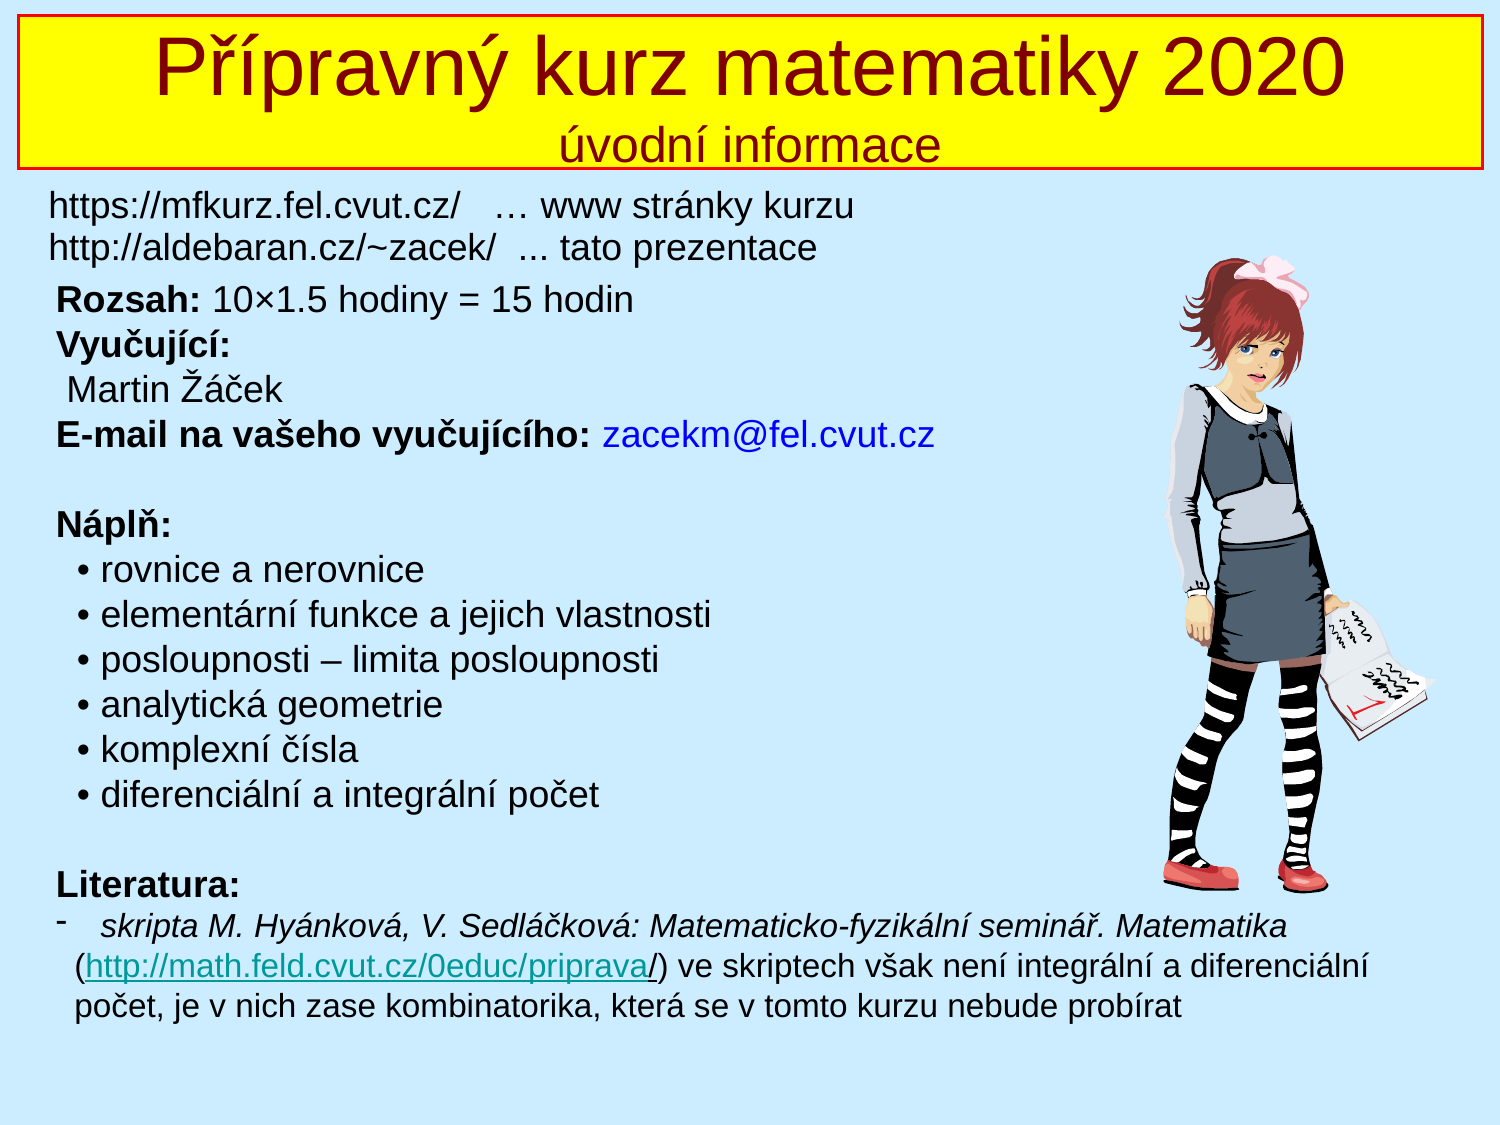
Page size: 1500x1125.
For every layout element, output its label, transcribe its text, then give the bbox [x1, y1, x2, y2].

text_box Přípravný kurz matematiky 2020 úvodní informace [18, 15, 1483, 169]
picture [1163, 255, 1438, 894]
text_box Rozsah: 10×1.5 hodiny = 15 hodin Vyučující: Martin Žáček E-mail na vašeho vyučujícího: zacekm@fel.cvut.cz Náplň: • rovnice a nerovnice • elementární funkce a jejich vlastnosti • posloupnosti – limita posloupnosti • analytická geometrie • komplexní čísla • diferenciální a integrální počet Literatura: skripta M. Hyánková, V. Sedláčková: Matematicko-fyzikální seminář. Matematika (http://math.feld.cvut.cz/0educ/priprava/) ve skriptech však není integrální a diferenciální počet, je v nich zase kombinatorika, která se v tomto kurzu nebude probírat [41, 267, 1483, 1032]
text_box https://mfkurz.fel.cvut.cz/ … www stránky kurzu http://aldebaran.cz/~zacek/ ... tato prezentace [48, 184, 856, 269]
